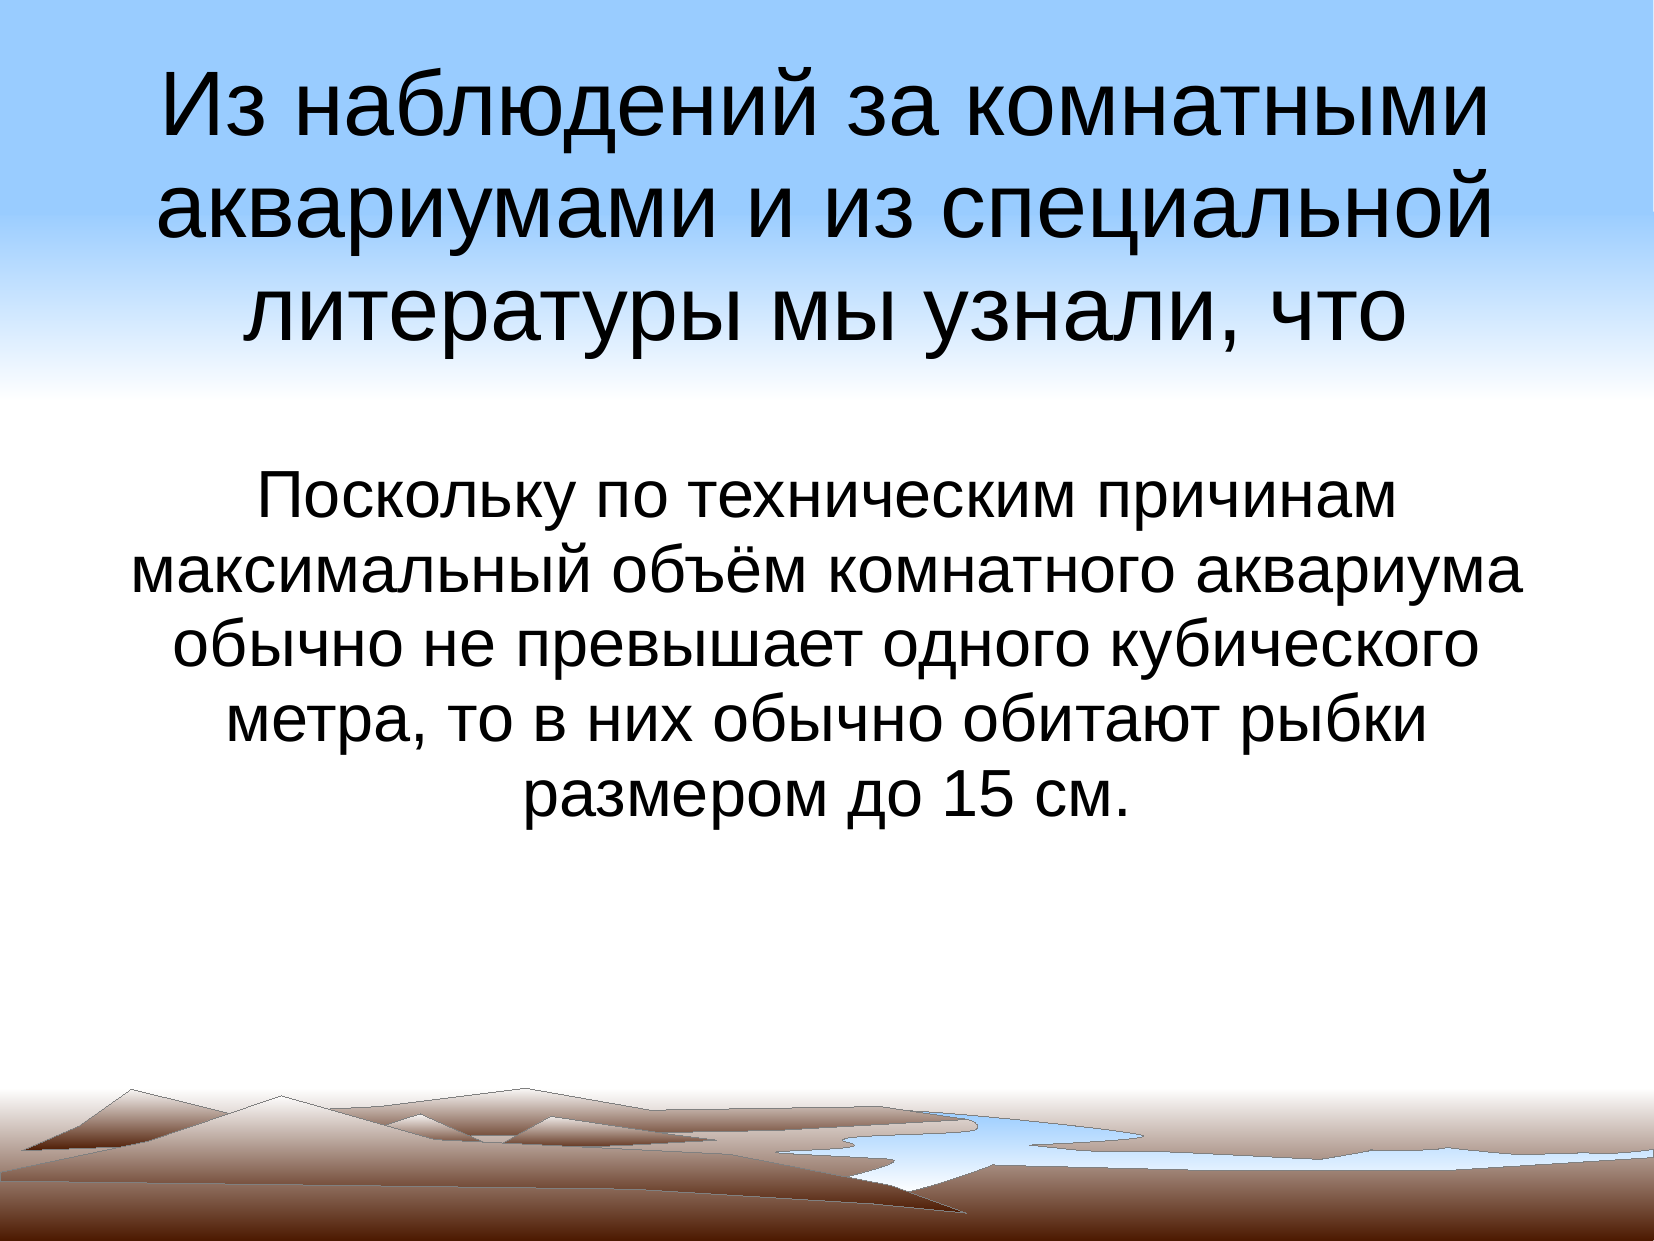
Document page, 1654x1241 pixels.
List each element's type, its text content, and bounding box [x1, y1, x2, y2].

subtitle Поскольку по техническим причинам максимальный объём комнатного аквариума обычно не превышает одного кубического метра, то в них обычно обитают рыбки размером до 15 см. [121, 261, 1534, 1101]
title Из наблюдений за комнатными аквариумами и из специальной литературы мы узнали, что [82, 53, 1571, 359]
